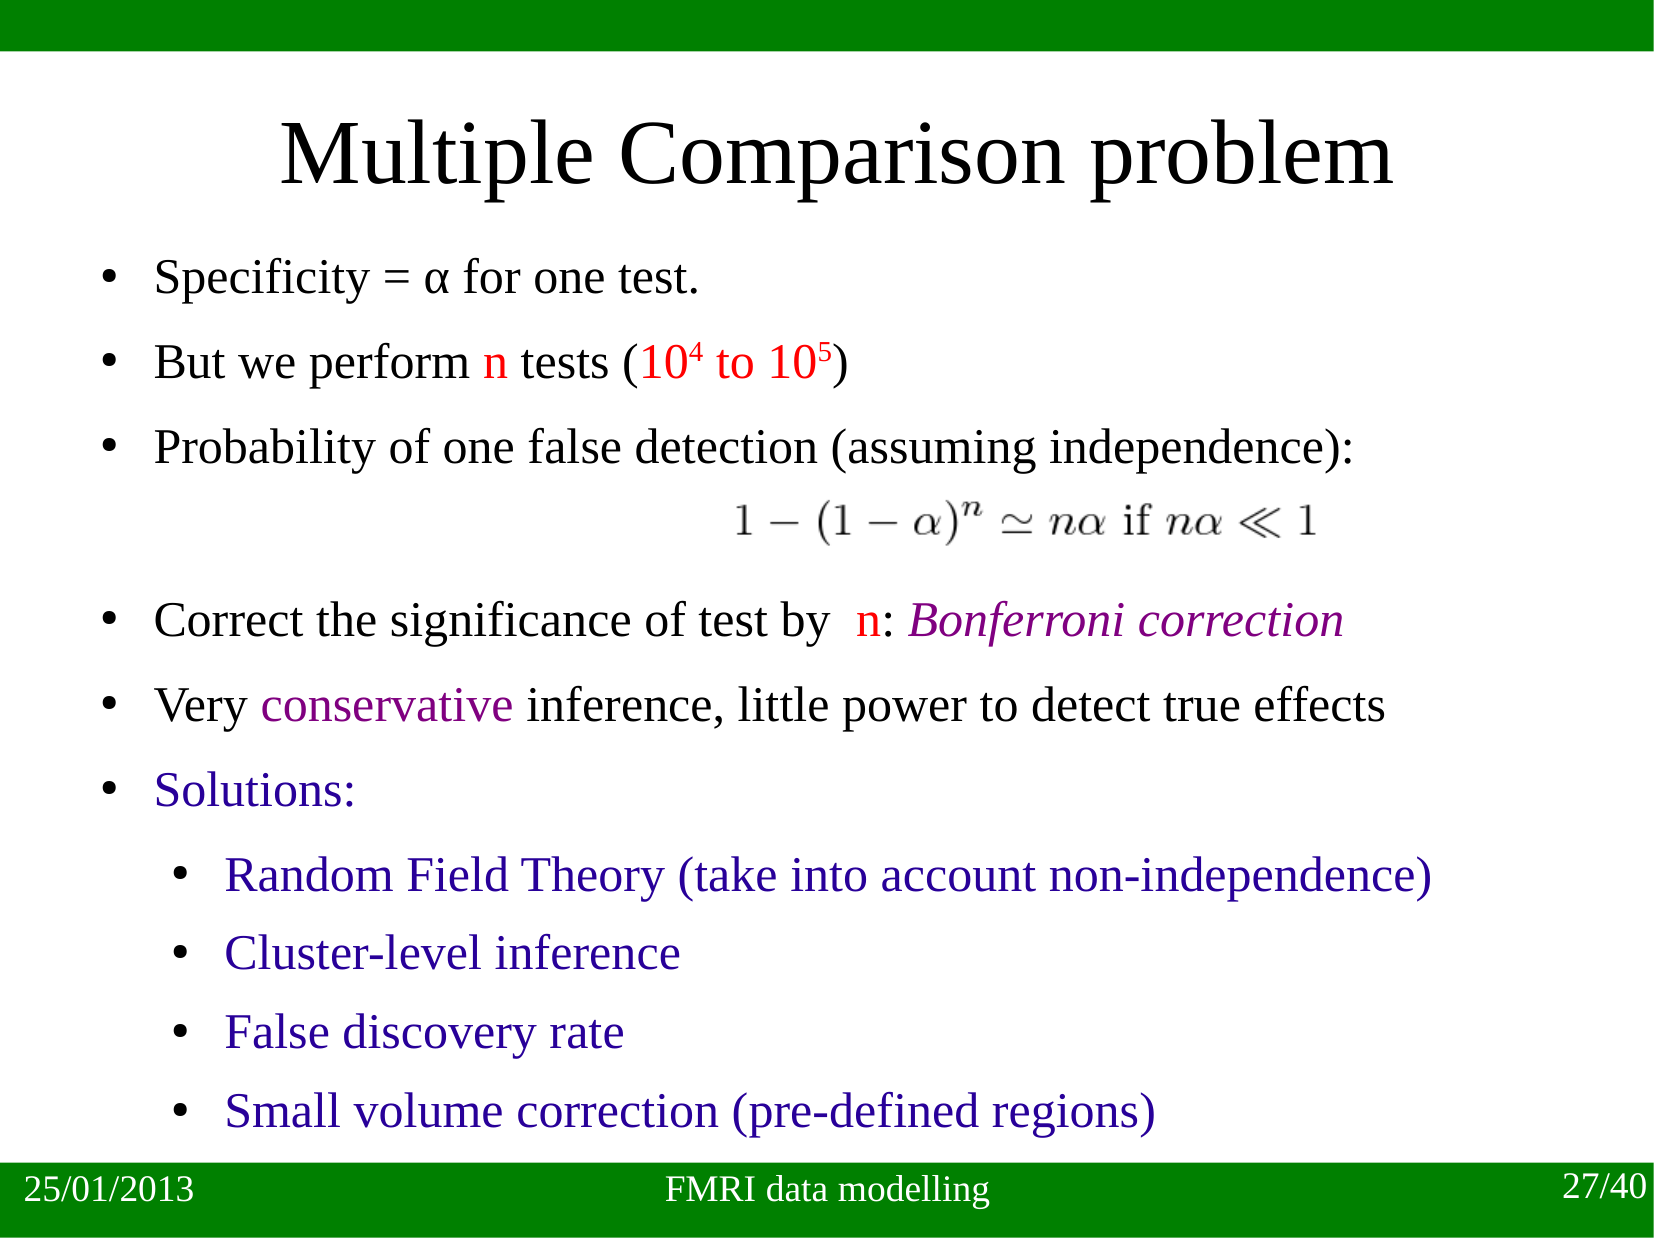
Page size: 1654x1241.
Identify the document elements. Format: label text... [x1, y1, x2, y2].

picture [736, 480, 1322, 561]
title Multiple Comparison problem [82, 56, 1571, 249]
list Specificity = α for one test. But we perform n tests (104 to 105) Probability of one false detection (assuming independence): Correct the significance of test by n: Bonferroni correction Very conservative inference, little power to detect true effects Solutions: Random Field Theory (take into account non-independence) Cluster-level inference False discovery rate Small volume correction (pre-defined regions) [82, 249, 1571, 1182]
